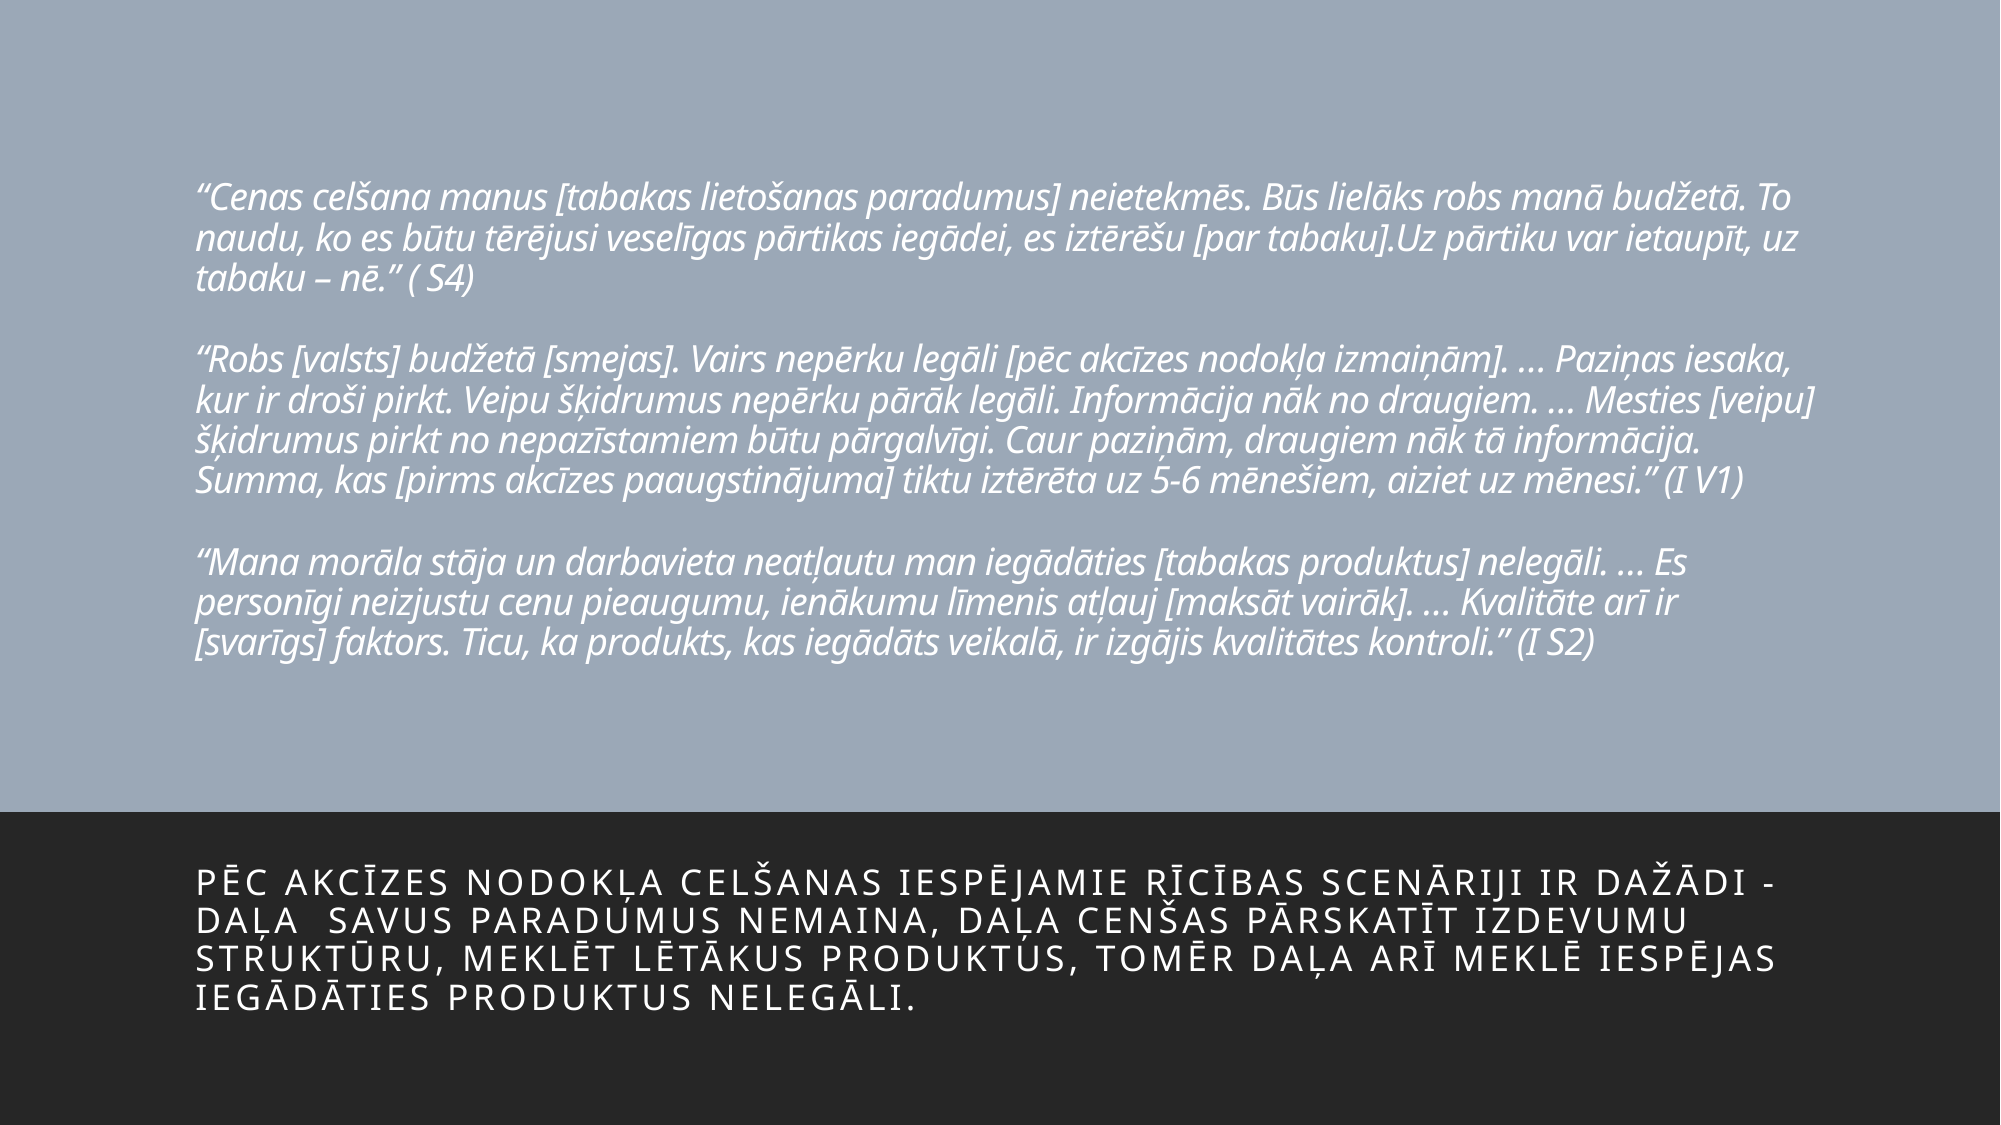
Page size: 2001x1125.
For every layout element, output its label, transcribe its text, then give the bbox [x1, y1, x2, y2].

subtitle Pēc akcīzes nodokļa celšanas iespējamie rīcības scenāriji ir dažādi - daļa savus paradumus nemaina, daļa cenšas pārskatīt izdevumu struktūru, meklēt lētākus produktus, tomēr daļa arī meklē iespējas iegādāties produktus nelegāli. [180, 857, 1831, 1045]
title “Cenas celšana manus [tabakas lietošanas paradumus] neietekmēs. Būs lielāks robs manā budžetā. To naudu, ko es būtu tērējusi veselīgas pārtikas iegādei, es iztērēšu [par tabaku].Uz pārtiku var ietaupīt, uz tabaku – nē.” ( S4) “Robs [valsts] budžetā [smejas]. Vairs nepērku legāli [pēc akcīzes nodokļa izmaiņām]. … Paziņas iesaka, kur ir droši pirkt. Veipu šķidrumus nepērku pārāk legāli. Informācija nāk no draugiem. … Mesties [veipu] šķidrumus pirkt no nepazīstamiem būtu pārgalvīgi. Caur paziņām, draugiem nāk tā informācija. Summa, kas [pirms akcīzes paaugstinājuma] tiktu iztērēta uz 5-6 mēnešiem, aiziet uz mēnesi.” (I V1) “Mana morāla stāja un darbavieta neatļautu man iegādāties [tabakas produktus] nelegāli. … Es personīgi neizjustu cenu pieaugumu, ienākumu līmenis atļauj [maksāt vairāk]. … Kvalitāte arī ir [svarīgs] faktors. Ticu, ka produkts, kas iegādāts veikalā, ir izgājis kvalitātes kontroli.” (I S2) [180, 124, 1831, 763]
text_box [0, 0, 2000, 1125]
